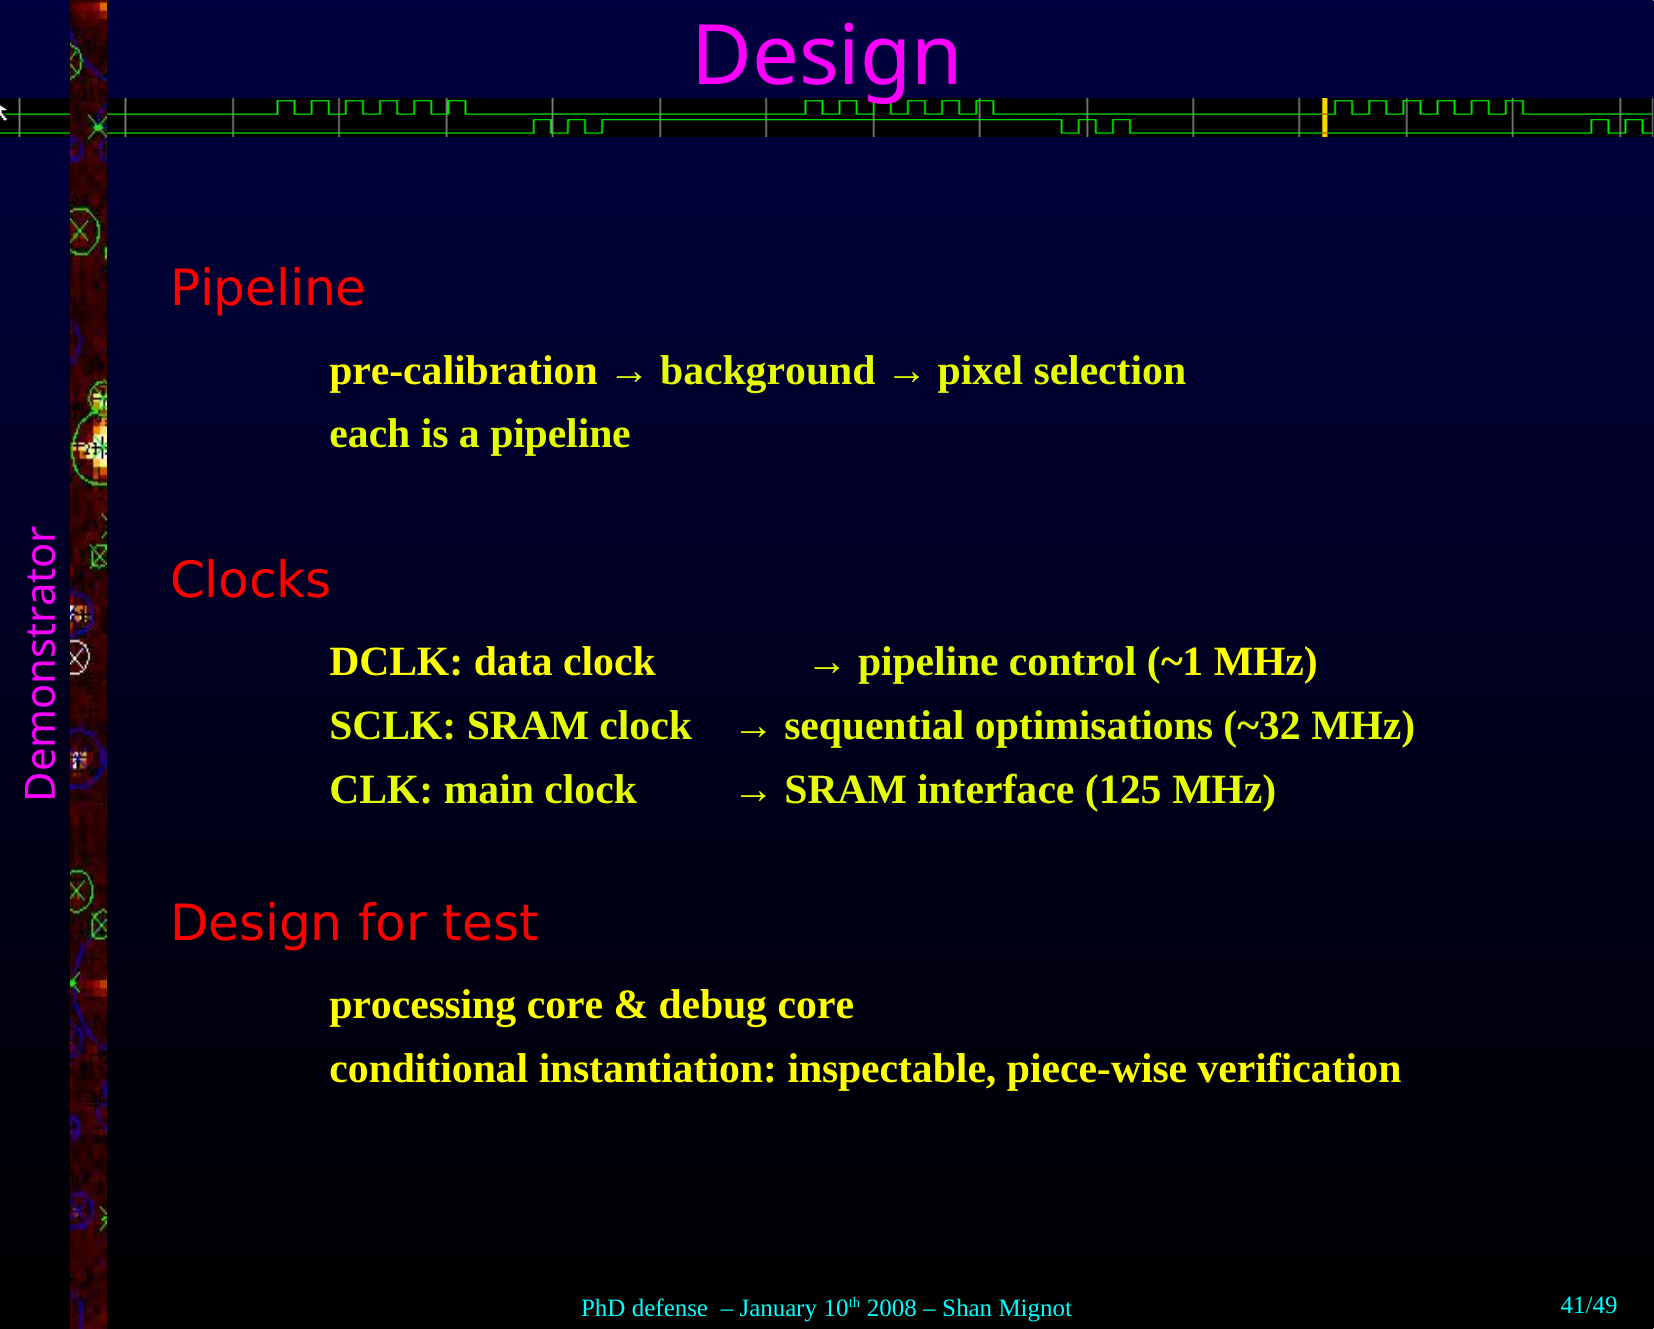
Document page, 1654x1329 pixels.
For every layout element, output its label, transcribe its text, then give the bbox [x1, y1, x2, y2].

text_box <number>/49 [1521, 1273, 1654, 1329]
text_box PhD defense – January 10th 2008 – Shan Mignot [75, 1251, 1579, 1329]
title Design [137, 0, 1534, 163]
picture [1534, 98, 1654, 137]
title Demonstrator [0, 0, 137, 1329]
list Pipeline pre-calibration → background → pixel selection each is a pipeline Clocks DCLK: data clock → pipeline control (~1 MHz) SCLK: SRAM clock → sequential optimisations (~32 MHz) CLK: main clock → SRAM interface (125 MHz) Design for test processing core & debug core conditional instantiation: inspectable, piece-wise verification [152, 259, 1609, 1273]
